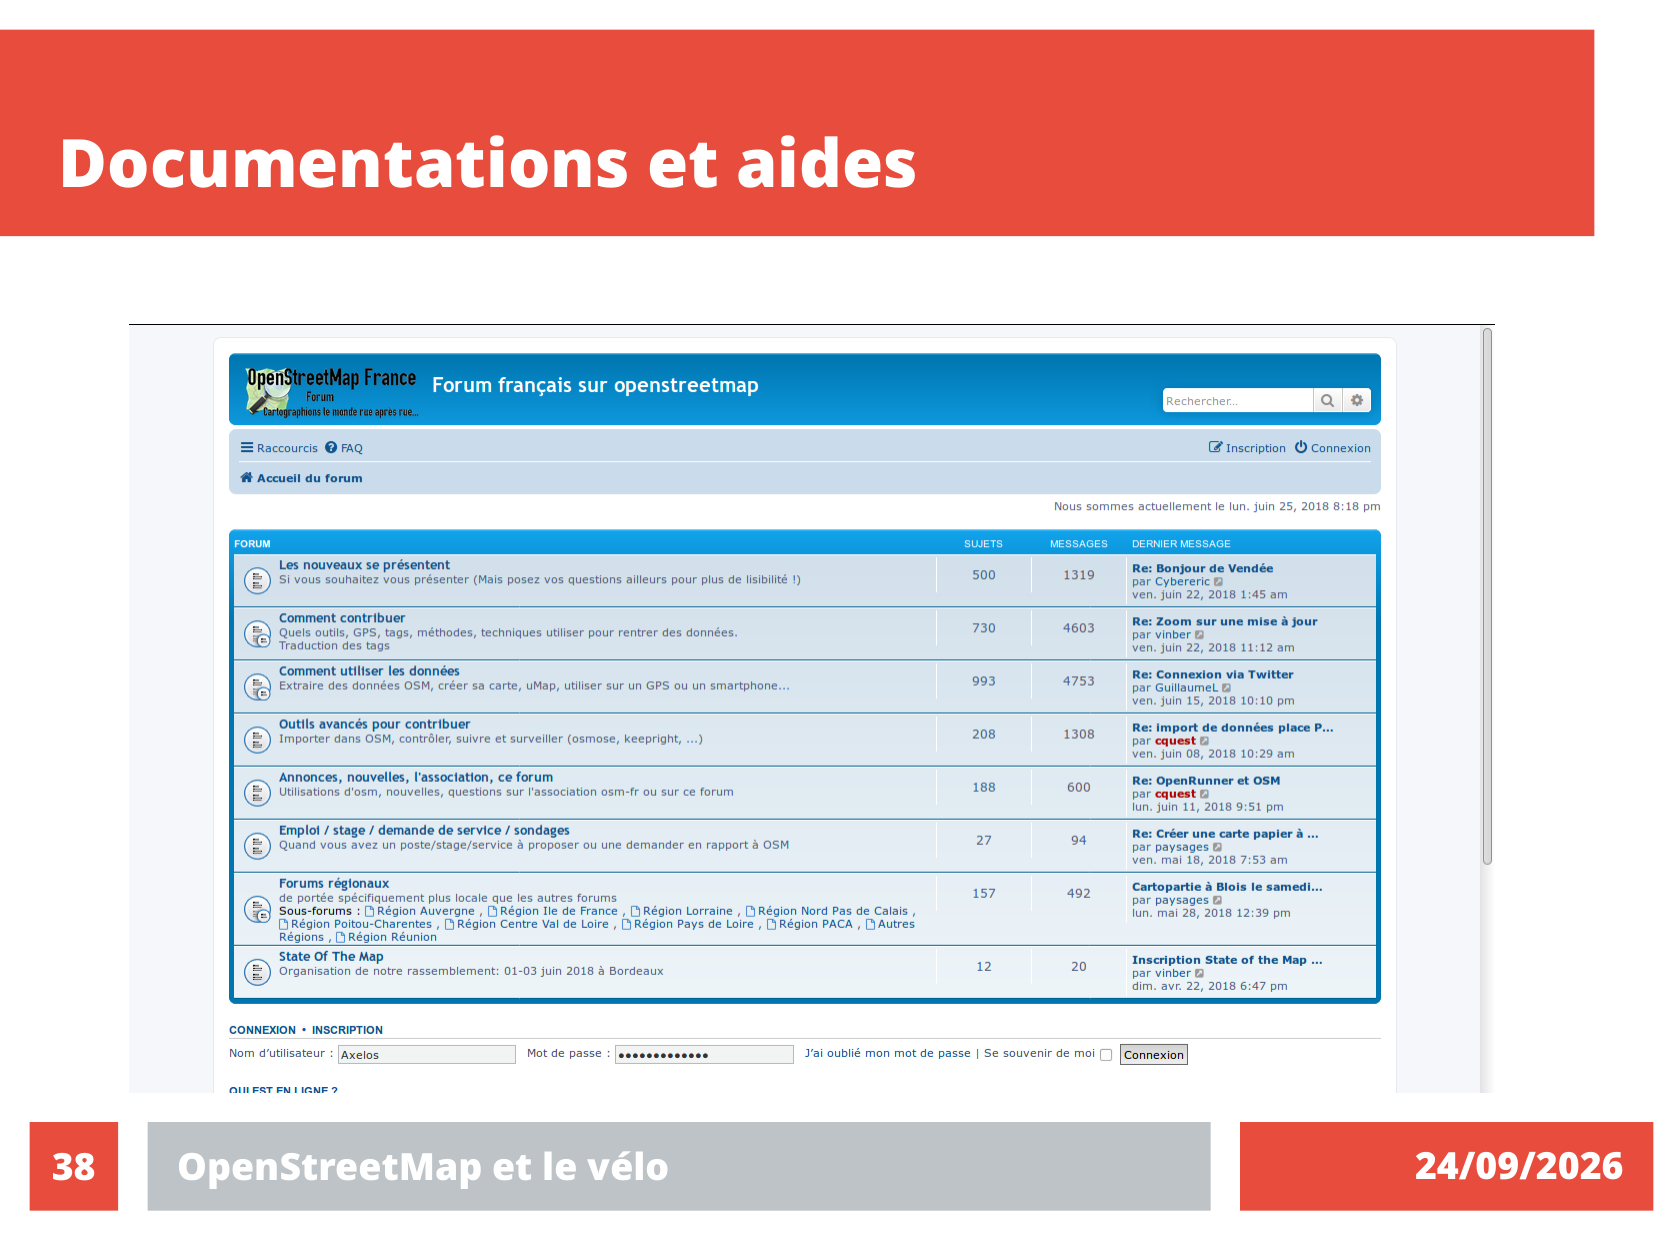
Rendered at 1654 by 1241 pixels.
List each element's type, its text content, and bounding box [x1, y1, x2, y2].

picture [129, 324, 1495, 1093]
title Documentations et aides [59, 59, 1595, 207]
